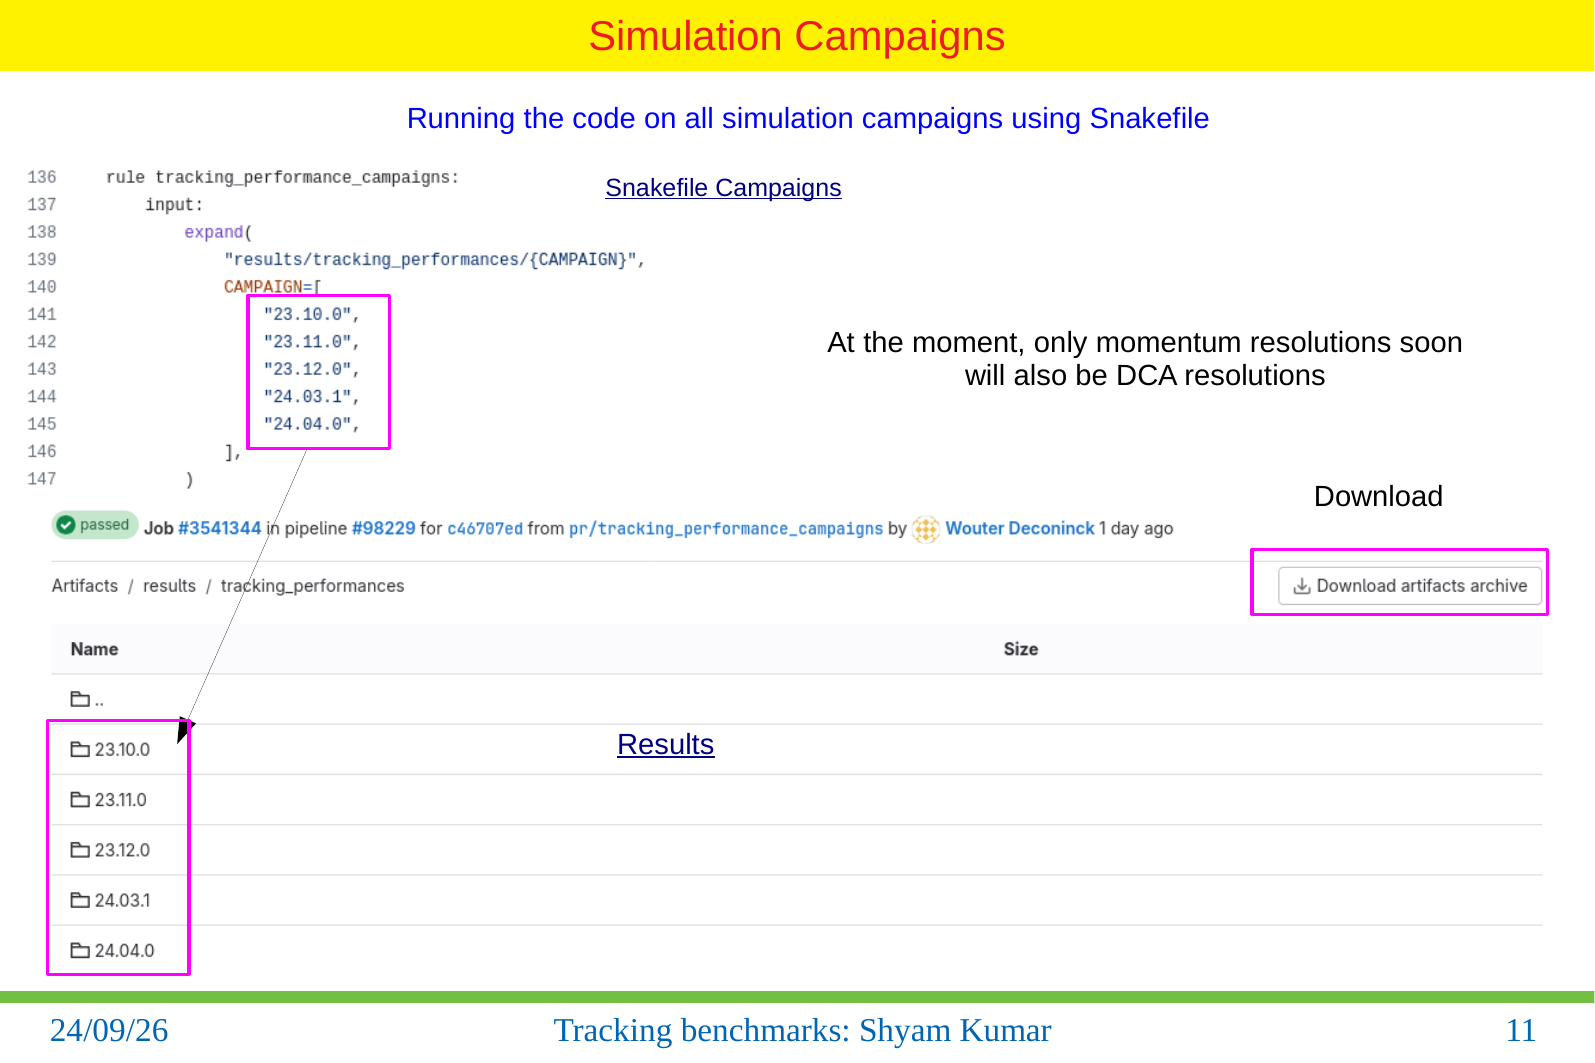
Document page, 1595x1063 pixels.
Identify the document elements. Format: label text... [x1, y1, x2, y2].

text_box Results [602, 720, 745, 769]
text_box Snakefile Campaigns [590, 166, 1018, 237]
text_box At the moment, only momentum resolutions soon will also be DCA resolutions [803, 318, 1489, 400]
picture [5, 161, 1571, 975]
picture [49, 722, 187, 973]
text_box Running the code on all simulation campaigns using Snakefile [23, 94, 1595, 143]
text_box Download [1299, 472, 1501, 521]
picture [250, 297, 388, 447]
title Simulation Campaigns [0, 0, 1595, 71]
